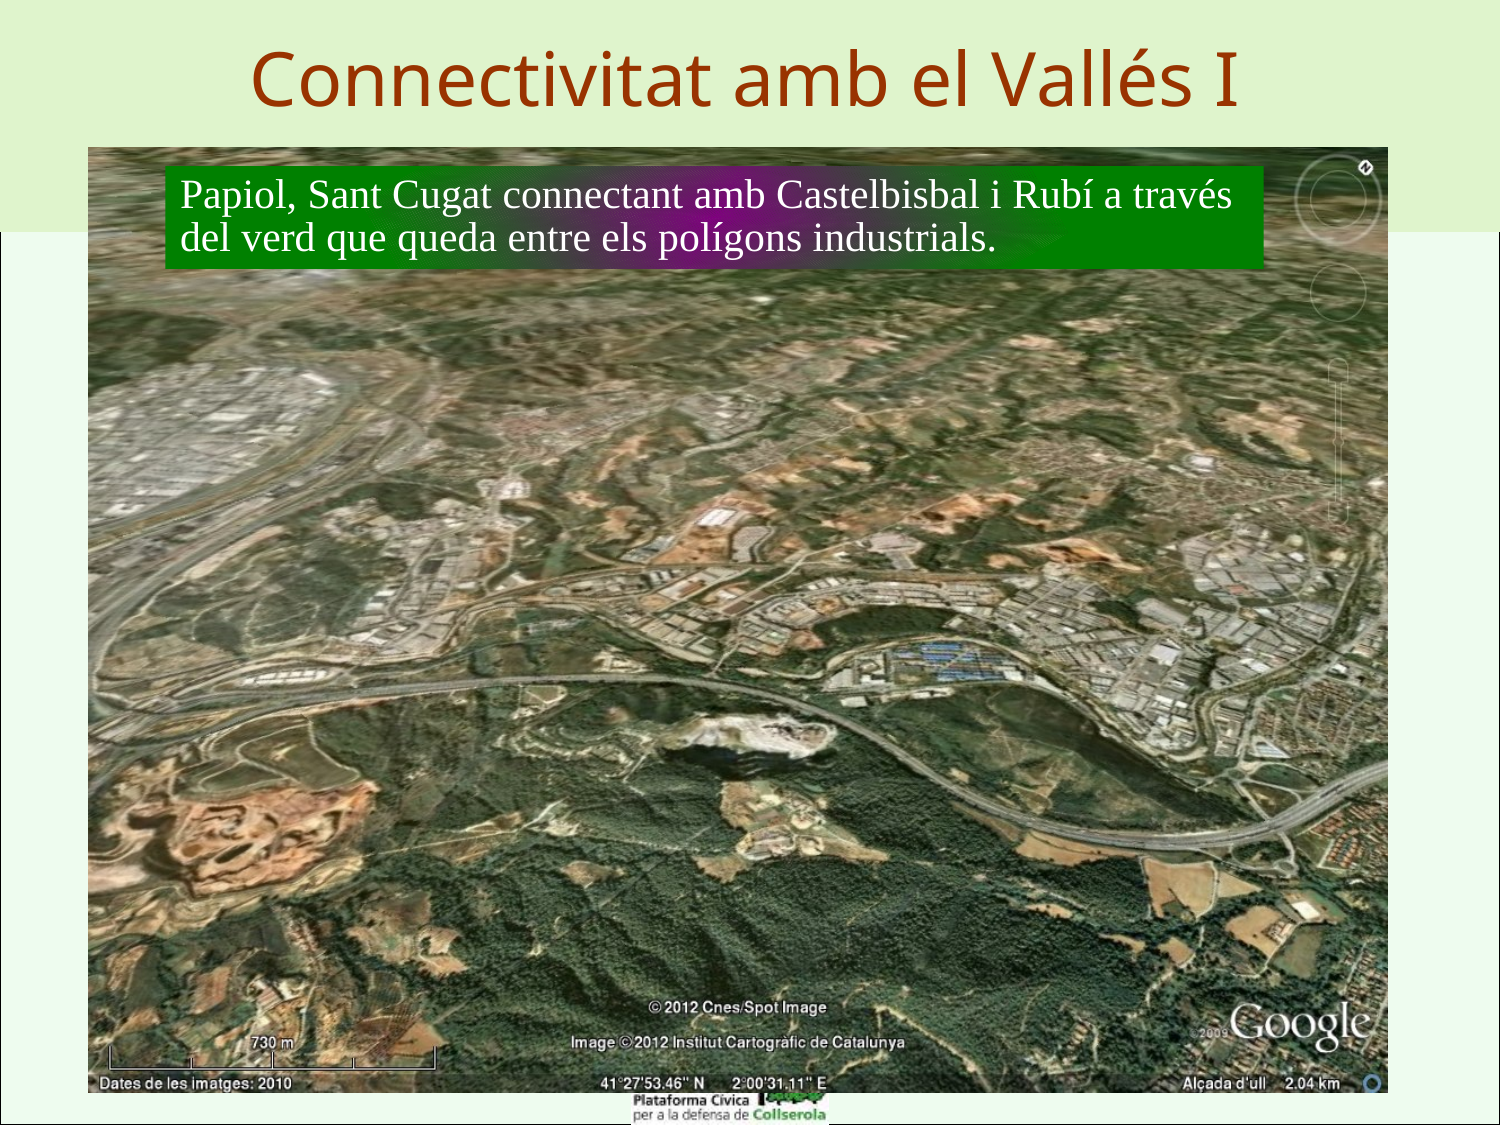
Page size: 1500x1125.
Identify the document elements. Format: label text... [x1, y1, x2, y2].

title Connectivitat amb el Vallés I [58, 26, 1420, 122]
picture [88, 147, 1388, 1125]
text_box Papiol, Sant Cugat connectant amb Castelbisbal i Rubí a través del verd que queda entre els polígons industrials. [165, 166, 1264, 269]
